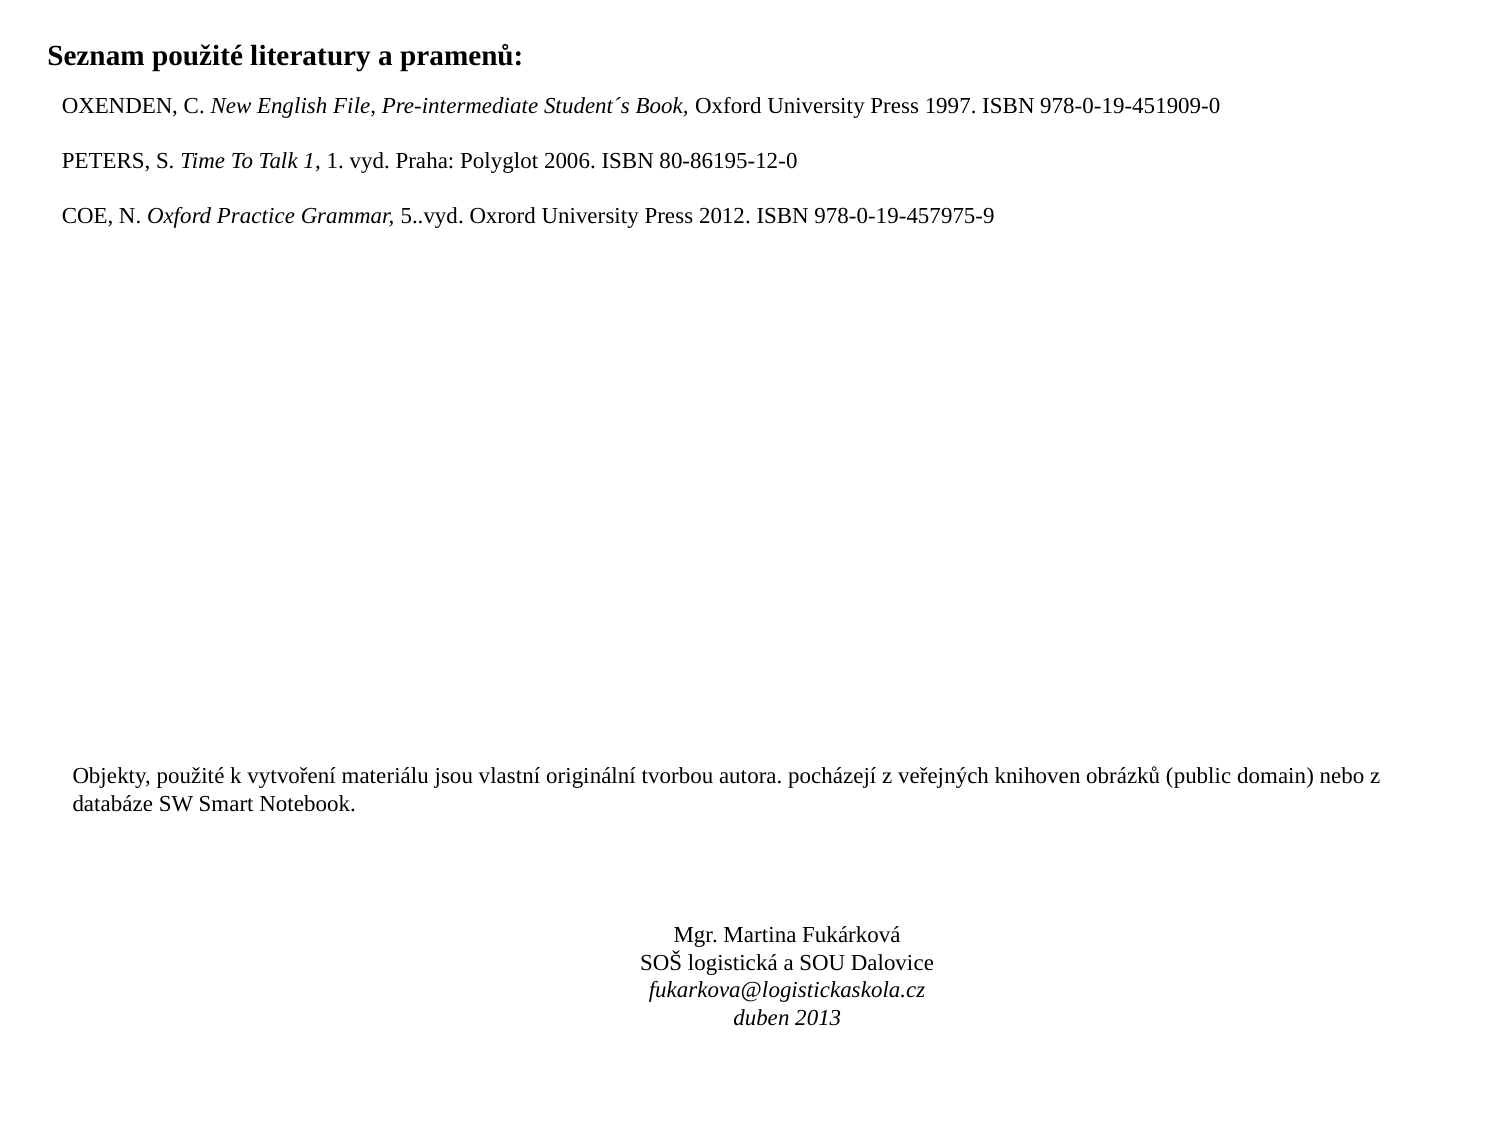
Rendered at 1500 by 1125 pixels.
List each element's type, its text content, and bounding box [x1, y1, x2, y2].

text_box Mgr. Martina Fukárková SOŠ logistická a SOU Dalovice fukarkova@logistickaskola.cz duben 2013 [494, 913, 1080, 1041]
text_box Seznam použité literatury a pramenů: [33, 29, 762, 79]
text_box OXENDEN, C. New English File, Pre-intermediate Student´s Book, Oxford University Press 1997. ISBN 978-0-19-451909-0 PETERS, S. Time To Talk 1, 1. vyd. Praha: Polyglot 2006. ISBN 80-86195-12-0 COE, N. Oxford Practice Grammar, 5..vyd. Oxrord University Press 2012. ISBN 978-0-19-457975-9 [48, 84, 1471, 320]
text_box Objekty, použité k vytvoření materiálu jsou vlastní originální tvorbou autora. pocházejí z veřejných knihoven obrázků (public domain) nebo z databáze SW Smart Notebook. [58, 753, 1442, 823]
